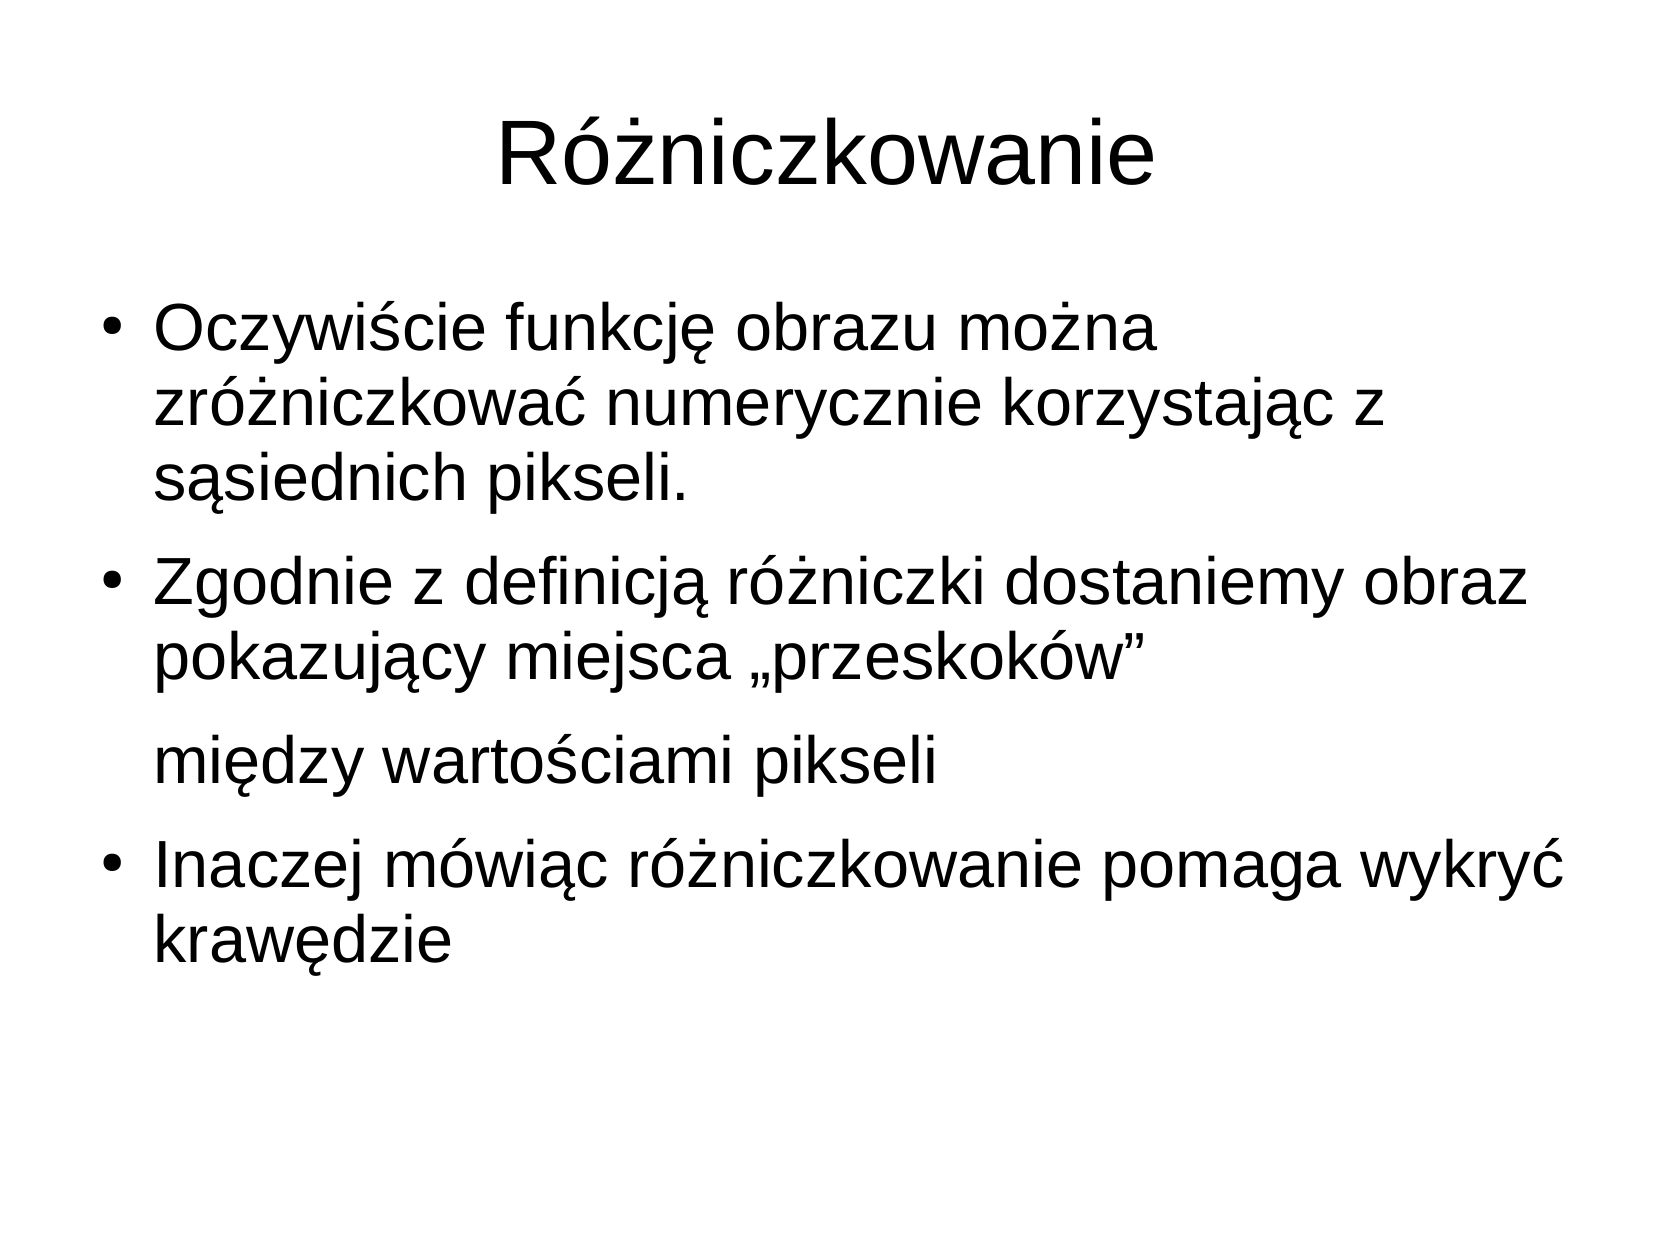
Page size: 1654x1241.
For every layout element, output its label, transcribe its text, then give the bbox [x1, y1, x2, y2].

title Różniczkowanie [82, 49, 1571, 257]
list Oczywiście funkcję obrazu można zróżniczkować numerycznie korzystając z sąsiednich pikseli. Zgodnie z definicją różniczki dostaniemy obraz pokazujący miejsca „przeskoków” między wartościami pikseli Inaczej mówiąc różniczkowanie pomaga wykryć krawędzie [82, 290, 1571, 1109]
